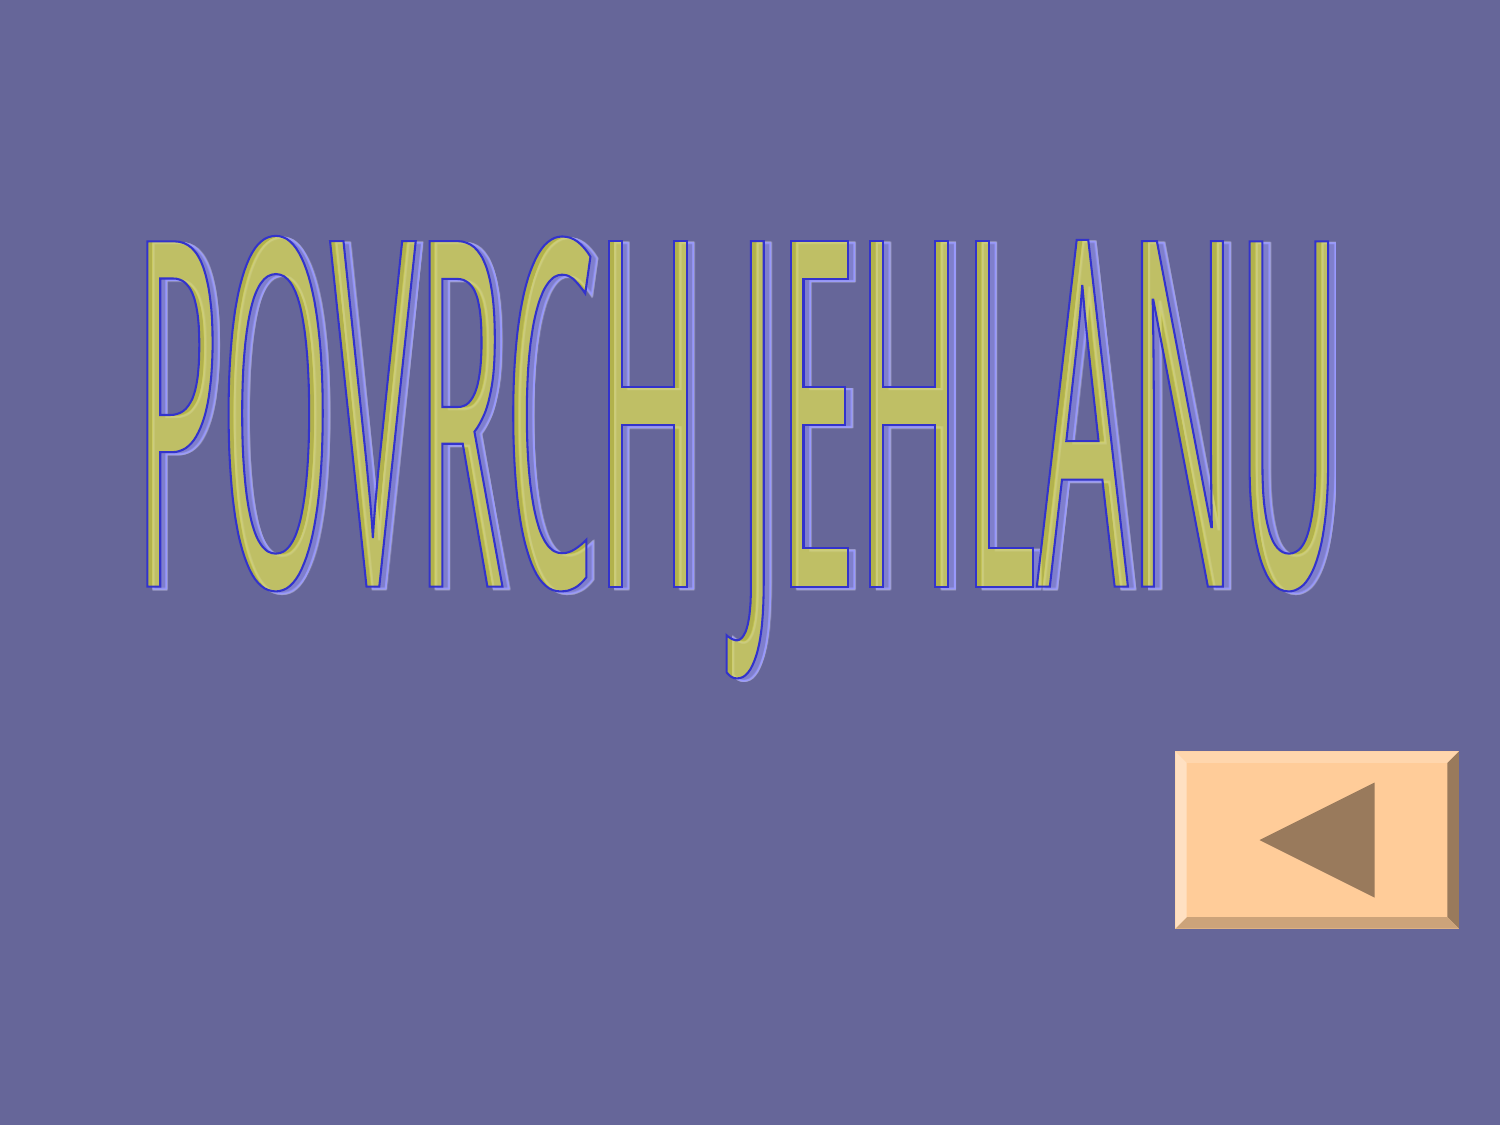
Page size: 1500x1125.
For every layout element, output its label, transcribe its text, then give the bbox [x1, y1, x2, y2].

text_box POVRCH JEHLANU [228, 235, 323, 592]
text_box POVRCH JEHLANU [608, 241, 687, 587]
text_box POVRCH JEHLANU [429, 241, 503, 587]
text_box POVRCH JEHLANU [1142, 241, 1223, 587]
text_box POVRCH JEHLANU [975, 241, 1034, 587]
text_box POVRCH JEHLANU [513, 236, 591, 592]
text_box POVRCH JEHLANU [147, 241, 213, 587]
text_box POVRCH JEHLANU [726, 241, 764, 679]
text_box POVRCH JEHLANU [870, 241, 949, 587]
text_box POVRCH JEHLANU [1249, 241, 1329, 592]
text_box POVRCH JEHLANU [790, 241, 848, 587]
text_box [1176, 751, 1459, 929]
text_box POVRCH JEHLANU [330, 241, 416, 587]
text_box POVRCH JEHLANU [1036, 239, 1128, 587]
